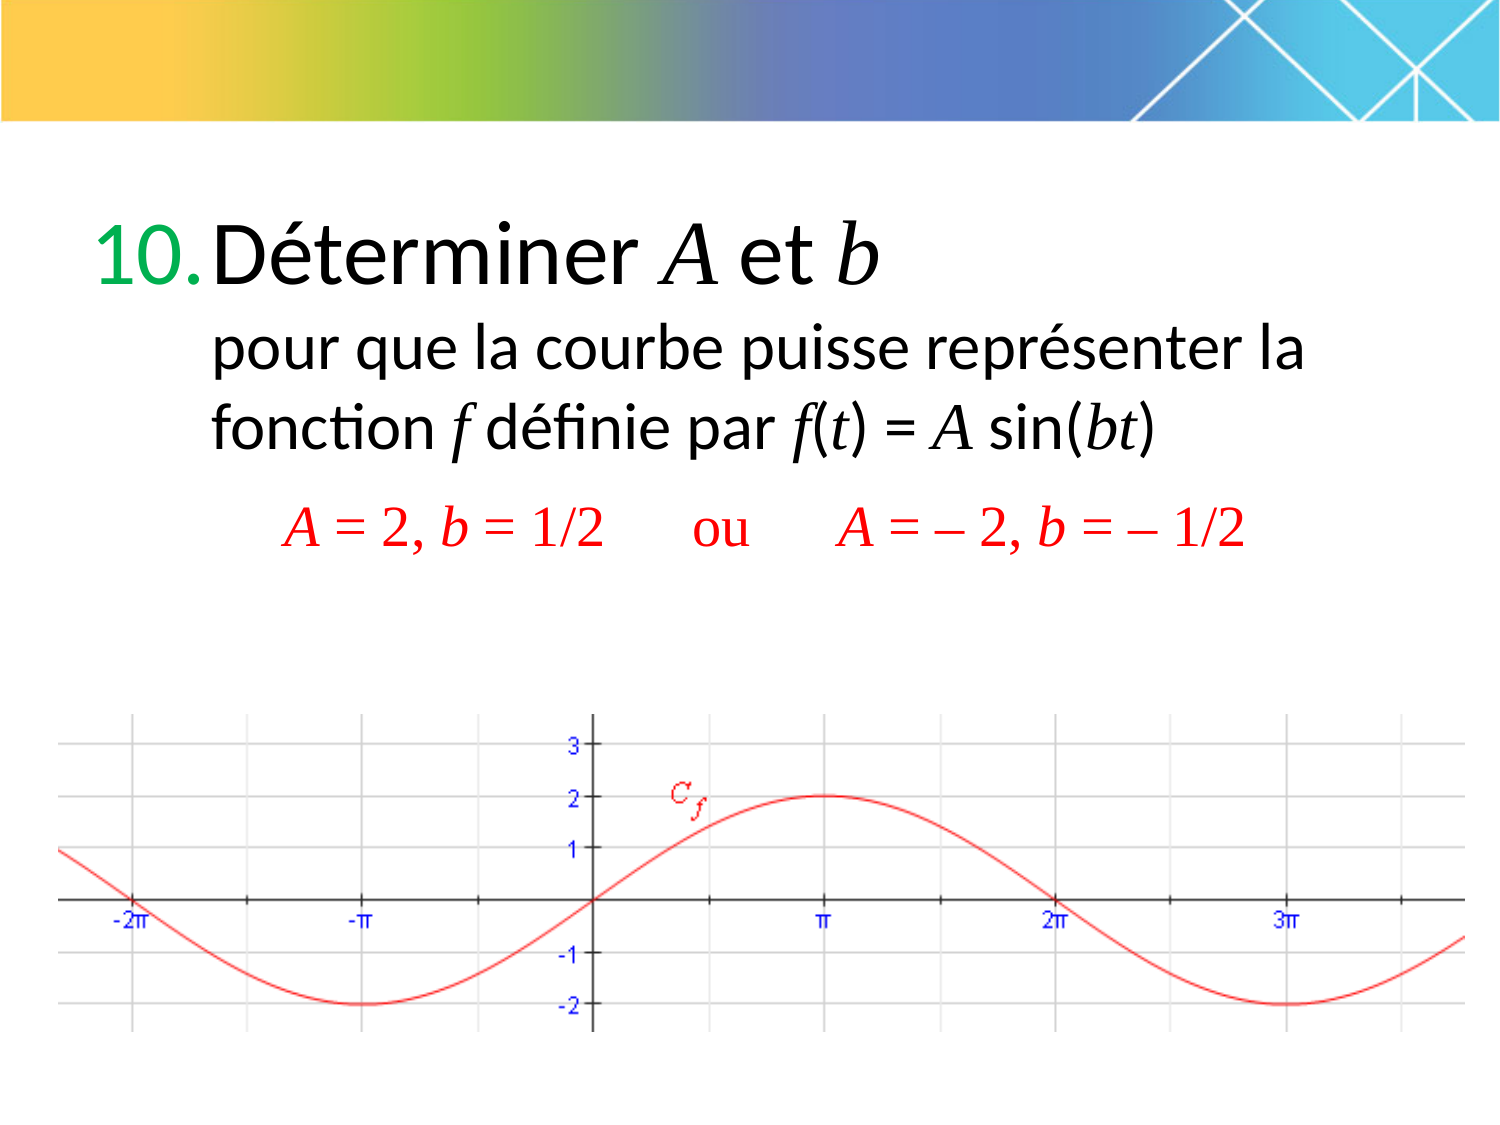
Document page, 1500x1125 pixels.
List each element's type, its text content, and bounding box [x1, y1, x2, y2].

text_box A = 2, b = 1/2 ou A = – 2, b = – 1/2 [269, 480, 1278, 636]
picture [0, 0, 1500, 123]
title Déterminer A et b pour que la courbe puisse représenter la fonction f définie par f(t) = A sin(bt) [75, 164, 1426, 493]
picture [58, 714, 1465, 1032]
